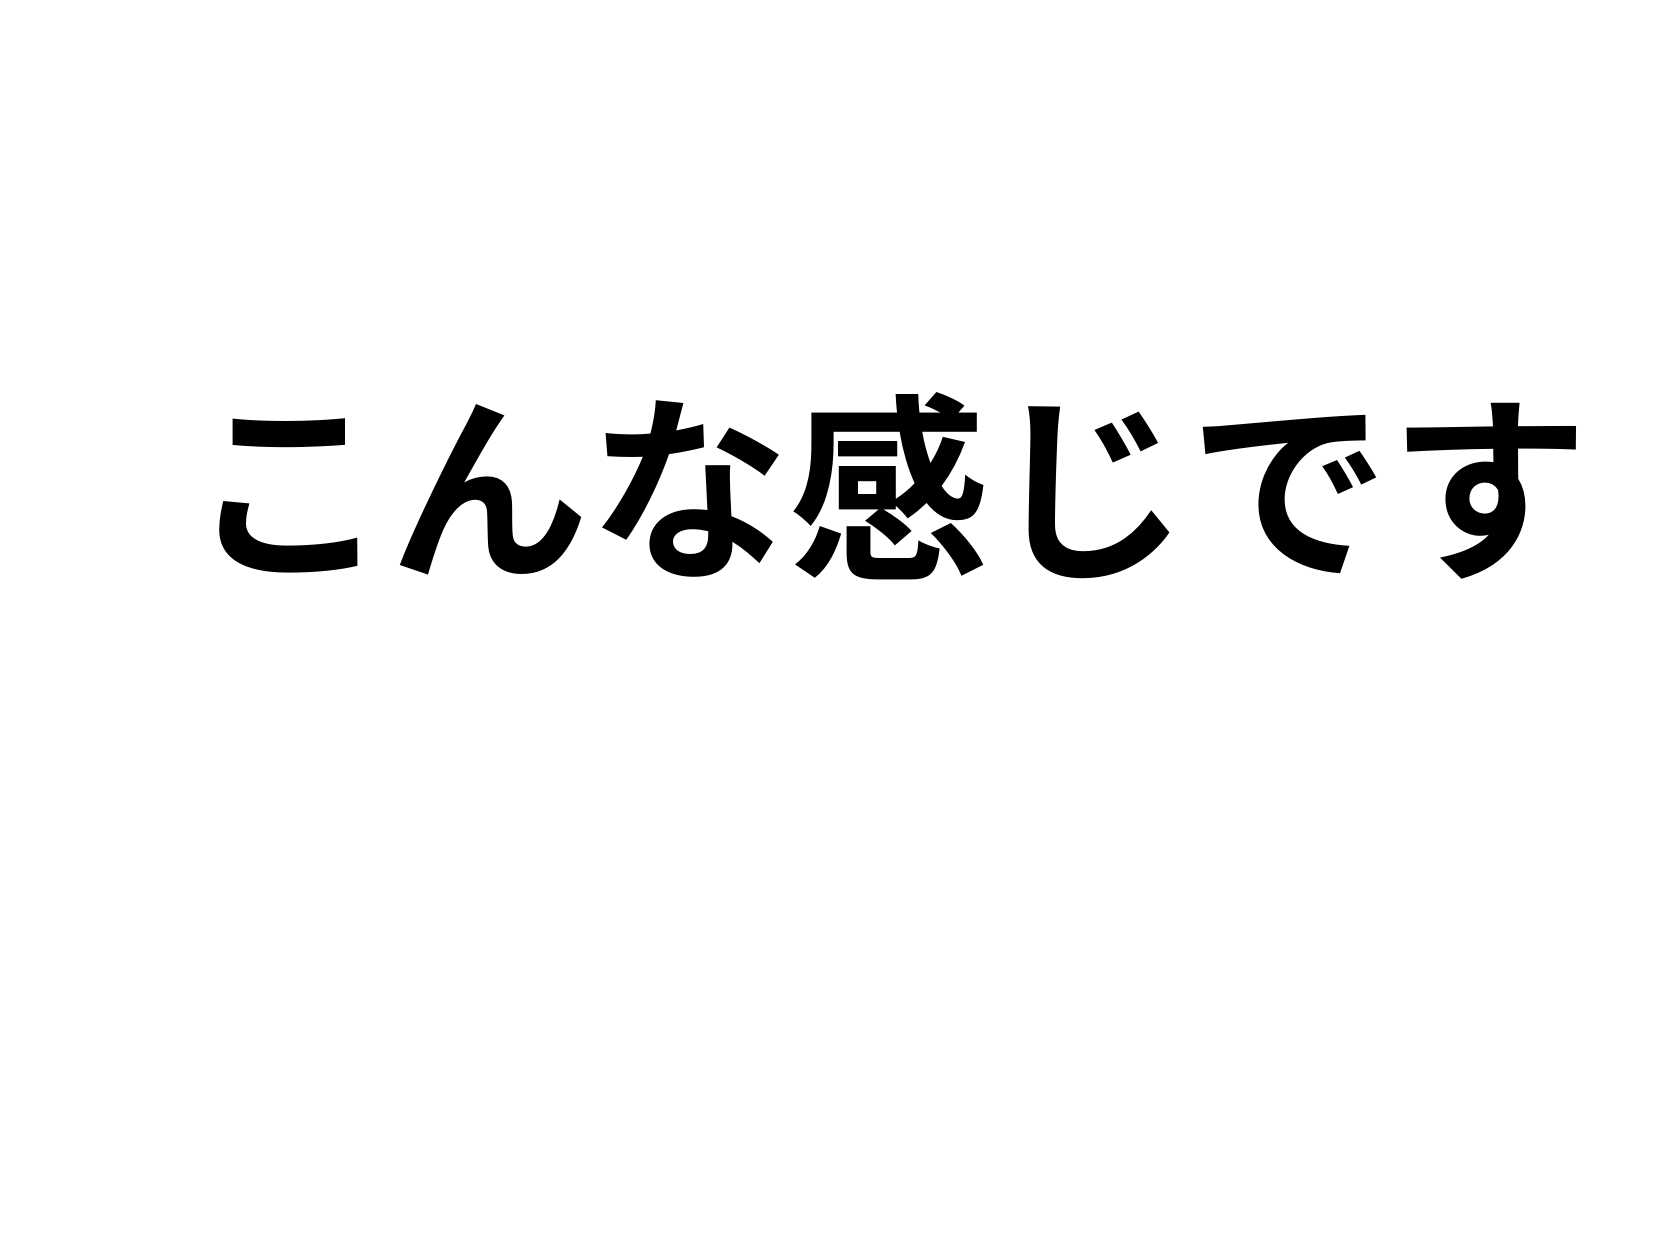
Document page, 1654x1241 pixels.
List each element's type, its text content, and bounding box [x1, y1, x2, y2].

text_box こんな感じです [174, 324, 1454, 555]
